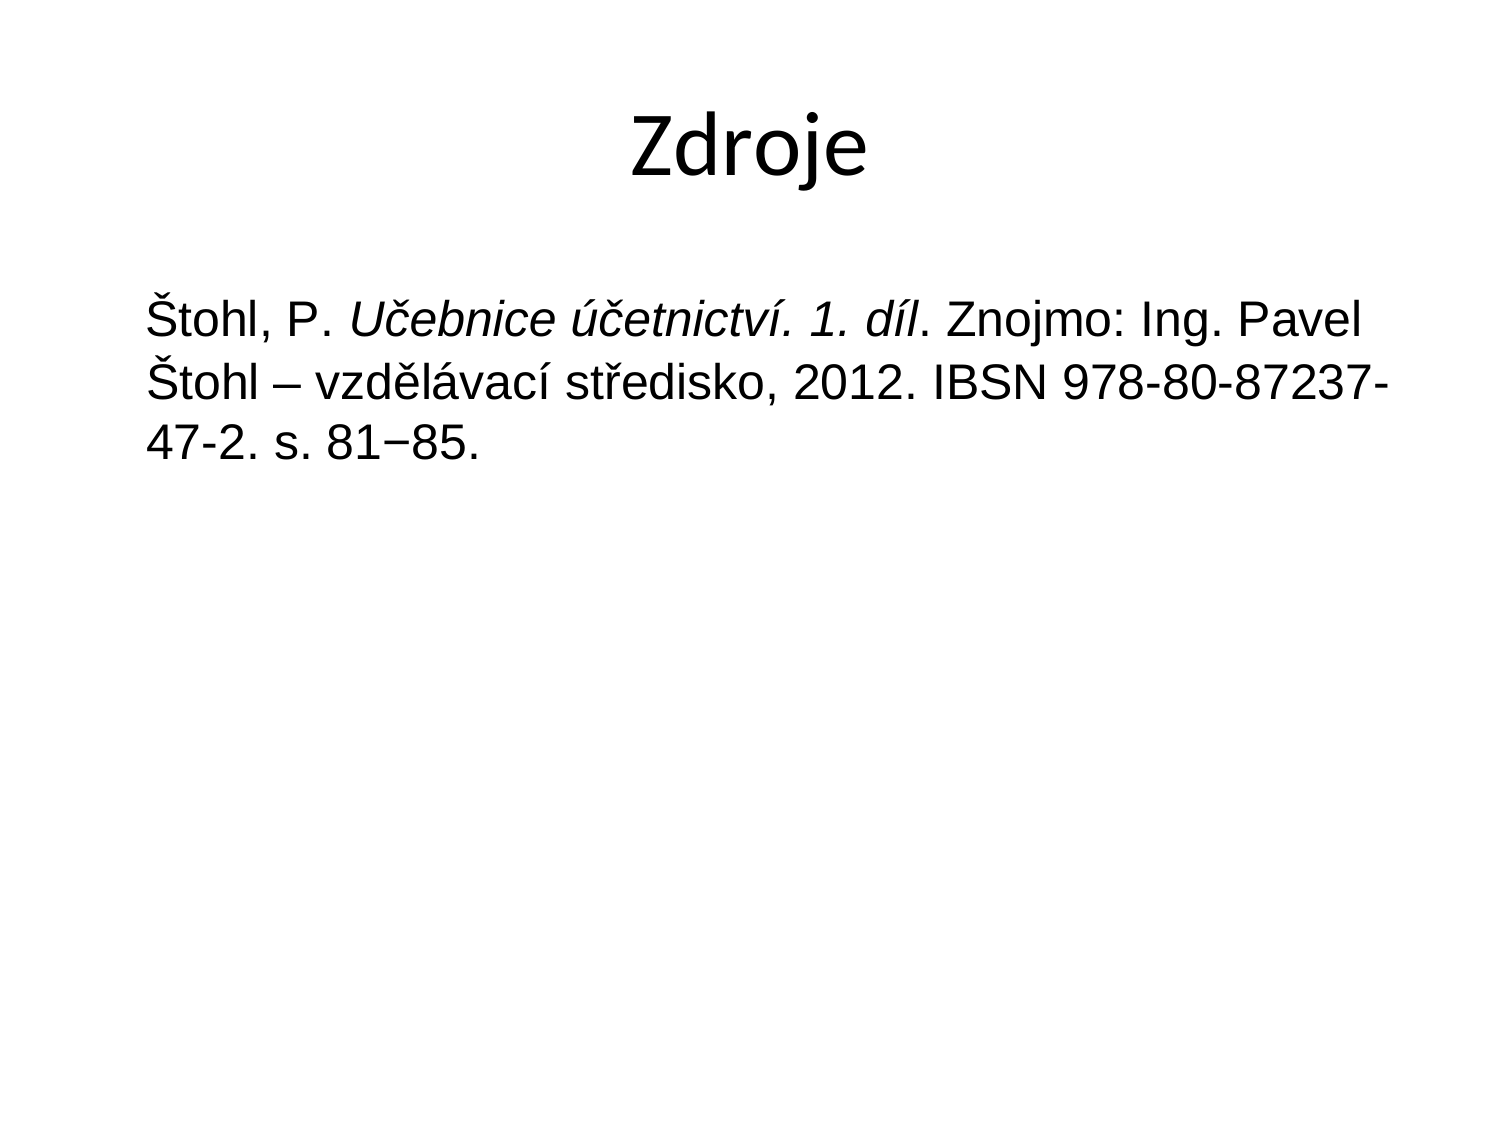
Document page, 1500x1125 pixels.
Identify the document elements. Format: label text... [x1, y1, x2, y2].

title Zdroje [75, 45, 1426, 233]
list Štohl, P. Učebnice účetnictví. 1. díl. Znojmo: Ing. Pavel Štohl ‒ vzdělávací středisko, 2012. IBSN 978-80-87237-47-2. s. 81−85. [75, 262, 1426, 1006]
